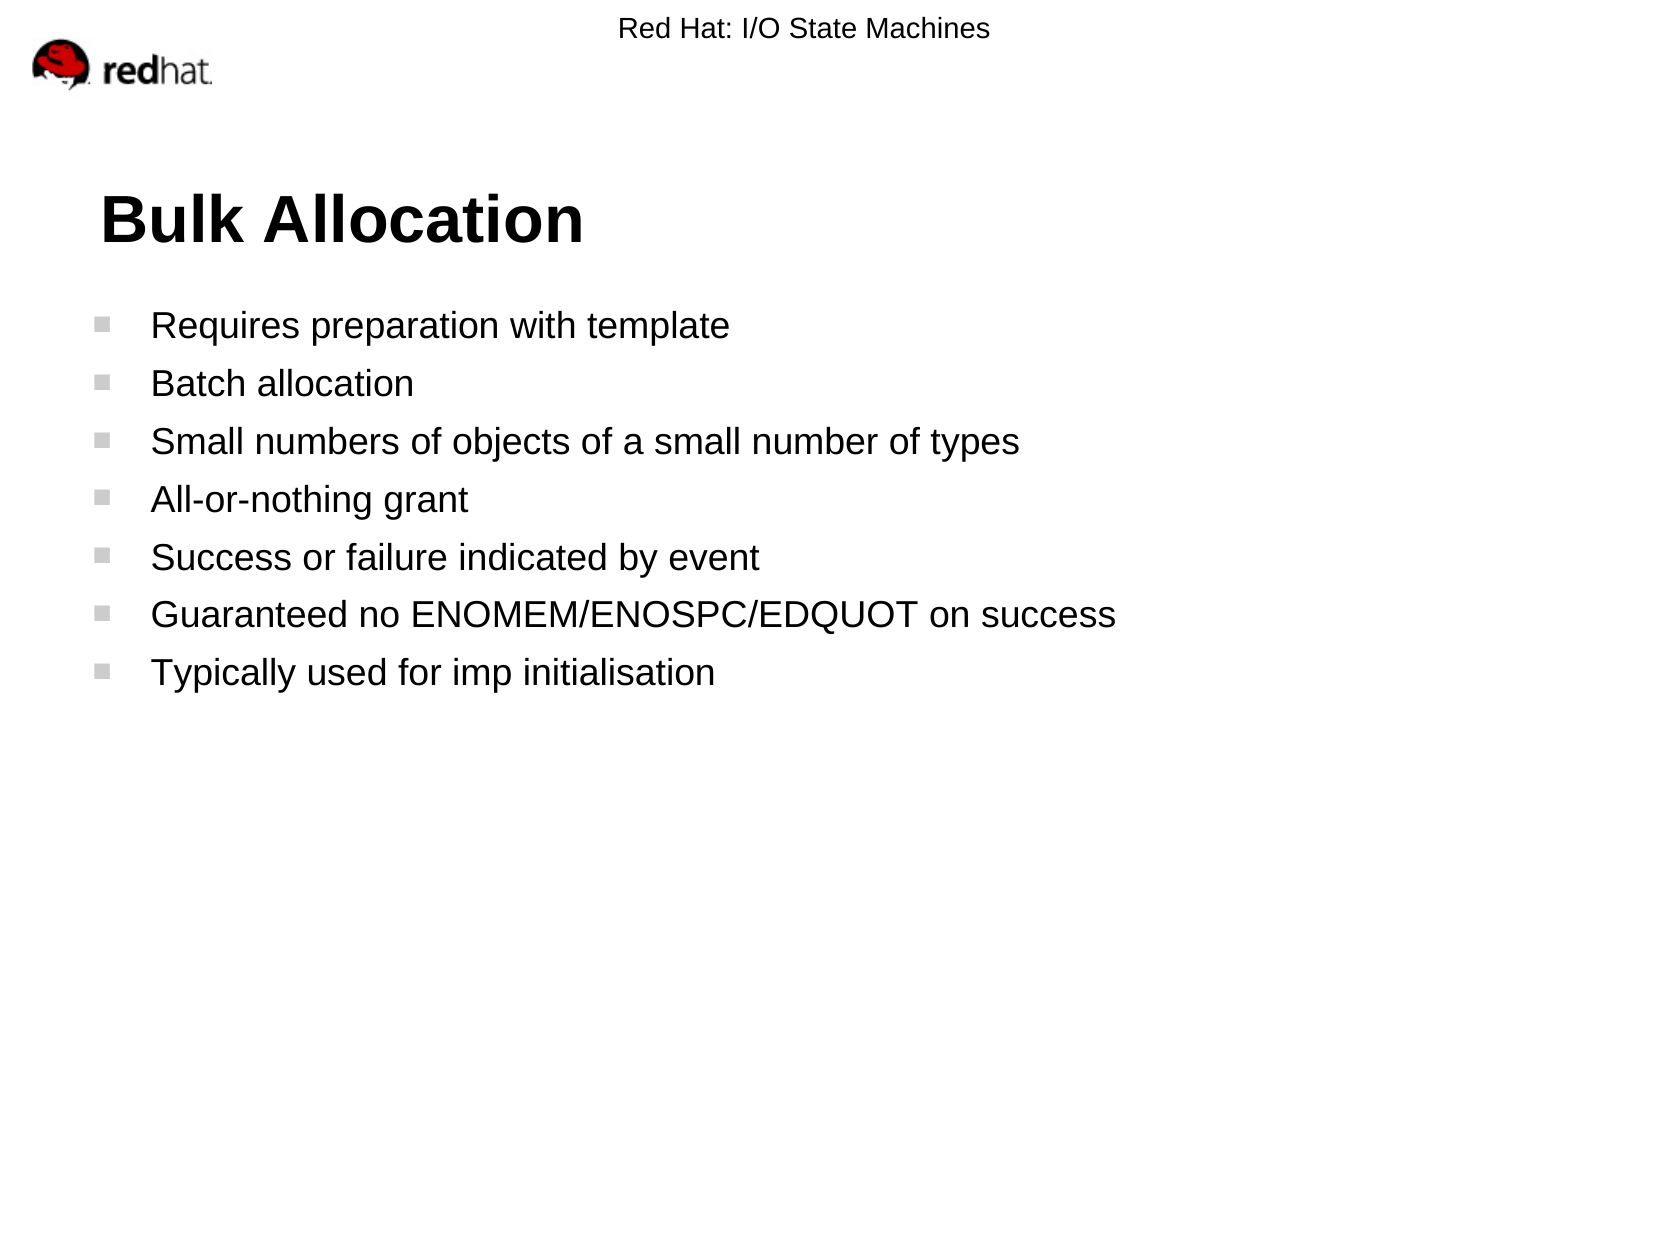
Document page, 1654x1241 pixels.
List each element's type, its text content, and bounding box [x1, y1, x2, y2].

list Requires preparation with template Batch allocation Small numbers of objects of a small number of types All-or-nothing grant Success or failure indicated by event Guaranteed no ENOMEM/ENOSPC/EDQUOT on success Typically used for imp initialisation [94, 304, 1500, 1174]
picture [31, 37, 212, 98]
title Bulk Allocation [100, 164, 1506, 275]
